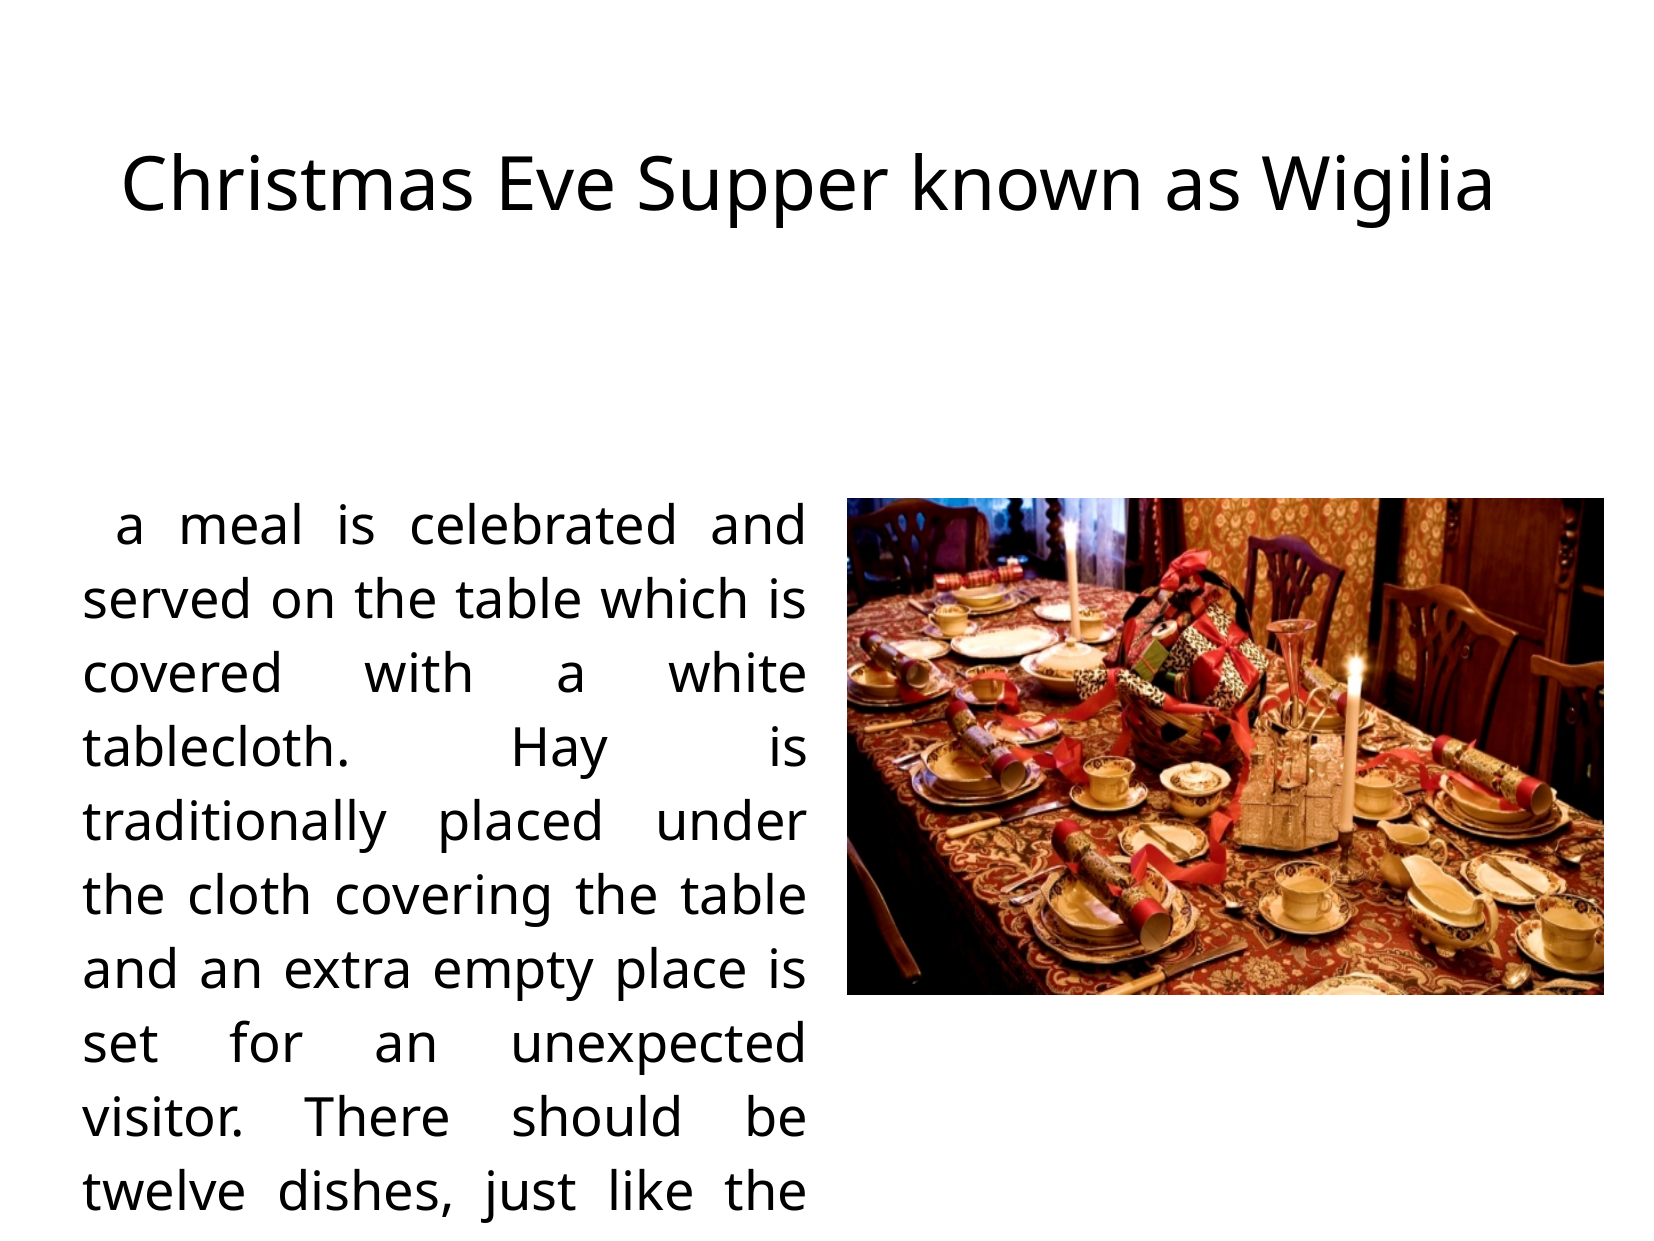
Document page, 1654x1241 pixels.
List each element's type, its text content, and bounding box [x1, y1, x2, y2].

text_box Christmas Eve Supper known as Wigilia [70, 129, 1548, 342]
list a meal is celebrated and served on the table which is covered with a white tablecloth. Hay is traditionally placed under the cloth covering the table and an extra empty place is set for an unexpected visitor. There should be twelve dishes, just like the Twelve Apostles, and that the celebration should start when the first star appears. [82, 366, 809, 1143]
picture [847, 498, 1604, 995]
